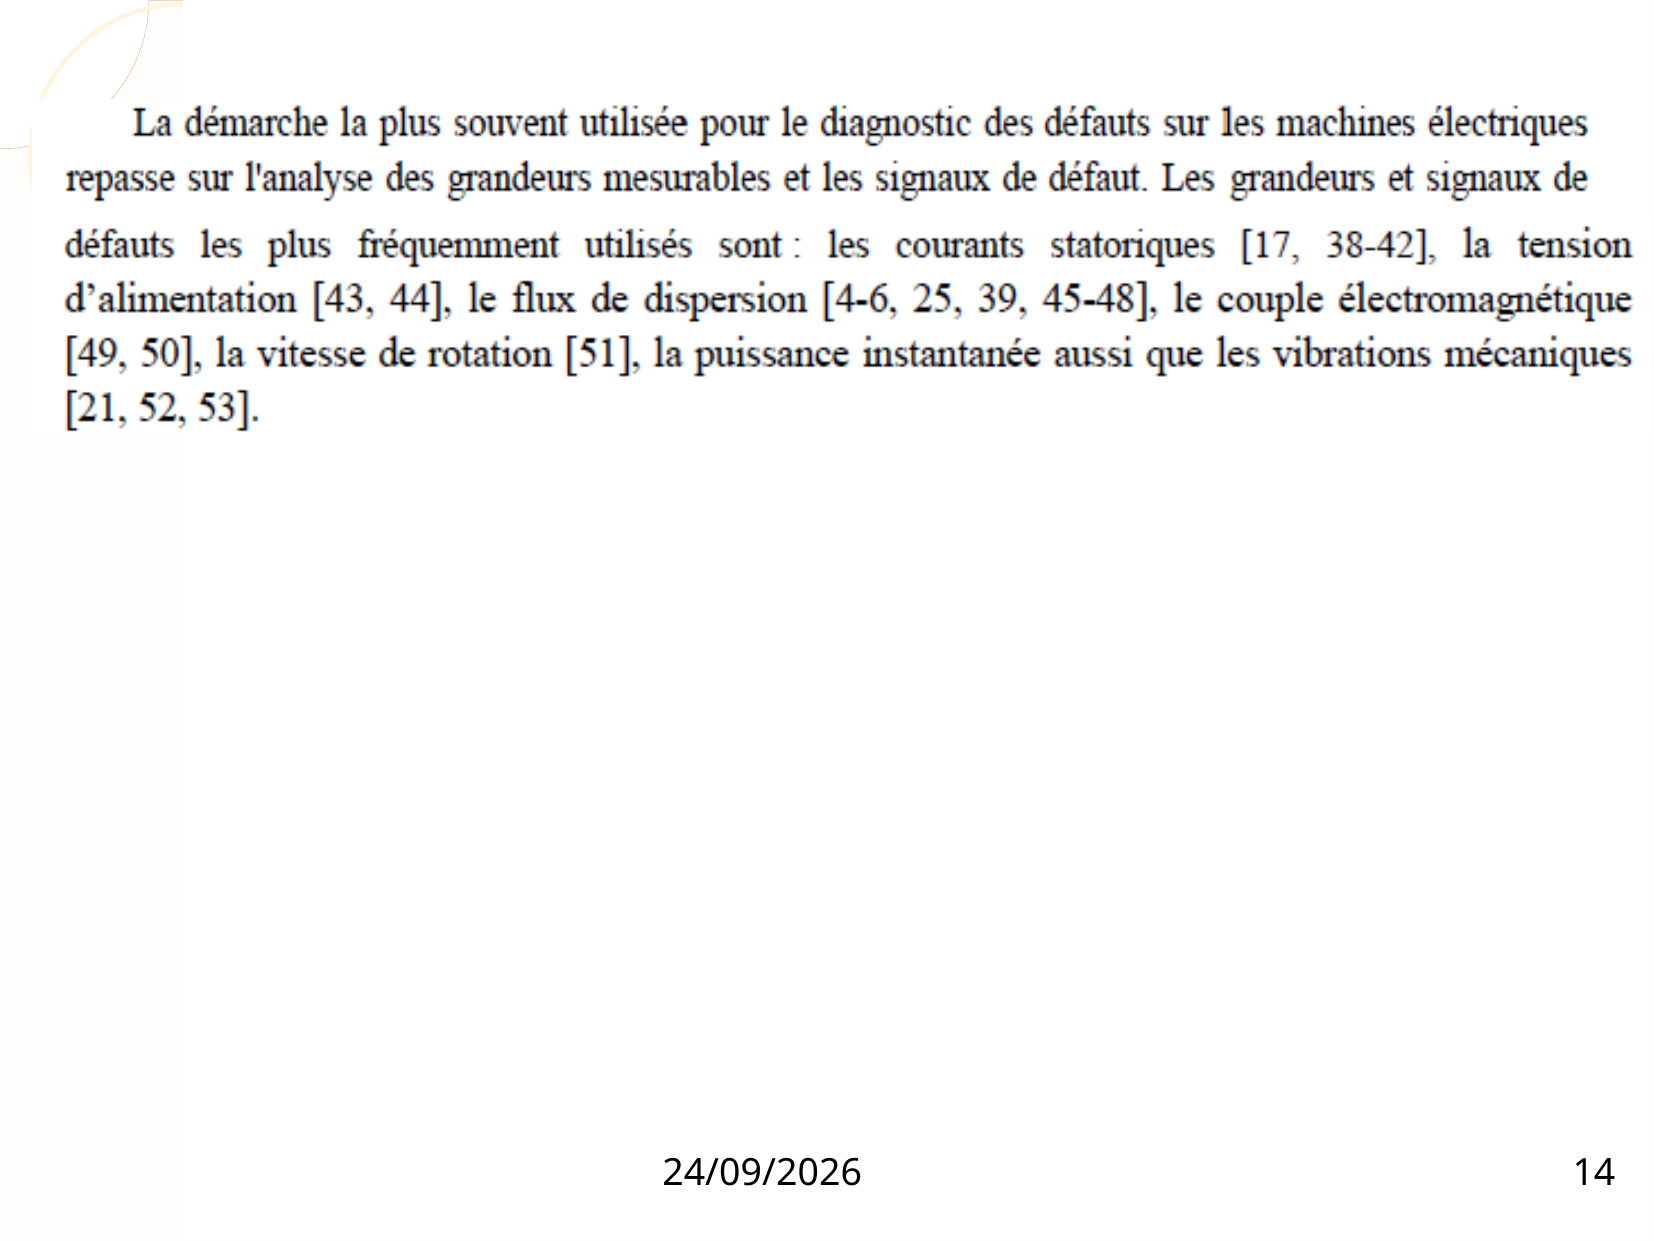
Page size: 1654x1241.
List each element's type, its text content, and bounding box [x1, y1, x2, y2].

slide_number 02/07/2018 [647, 1140, 1034, 1227]
slide_number <numéro> [1557, 1140, 1641, 1227]
picture [32, 99, 1654, 436]
